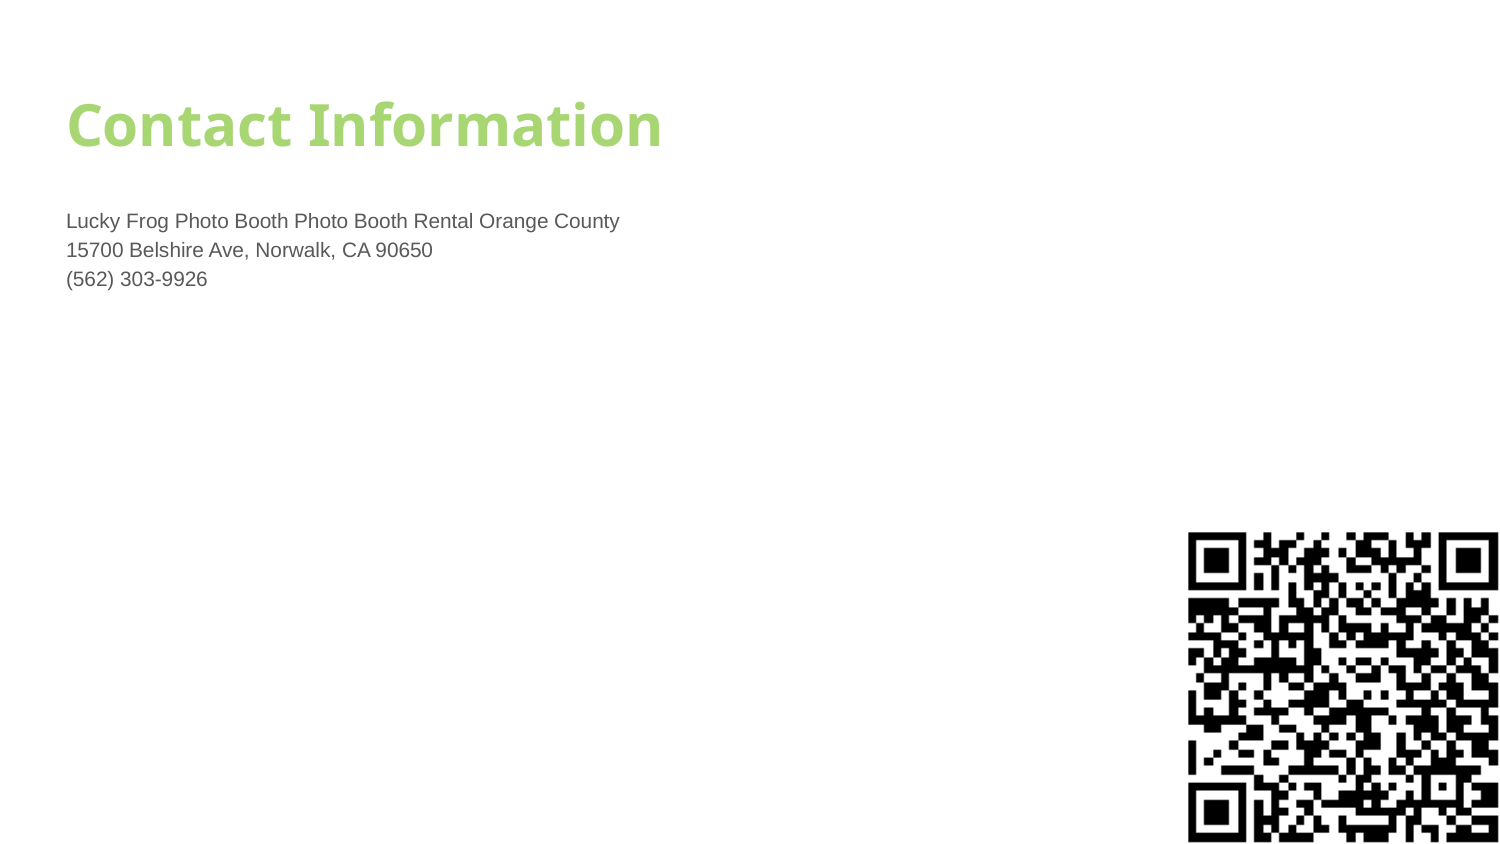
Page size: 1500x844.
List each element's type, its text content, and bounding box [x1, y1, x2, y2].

title Contact Information [51, 72, 1449, 167]
list Lucky Frog Photo Booth Photo Booth Rental Orange County 15700 Belshire Ave, Norwalk, CA 90650 (562) 303-9926 [51, 189, 1449, 750]
picture [1187, 531, 1500, 844]
